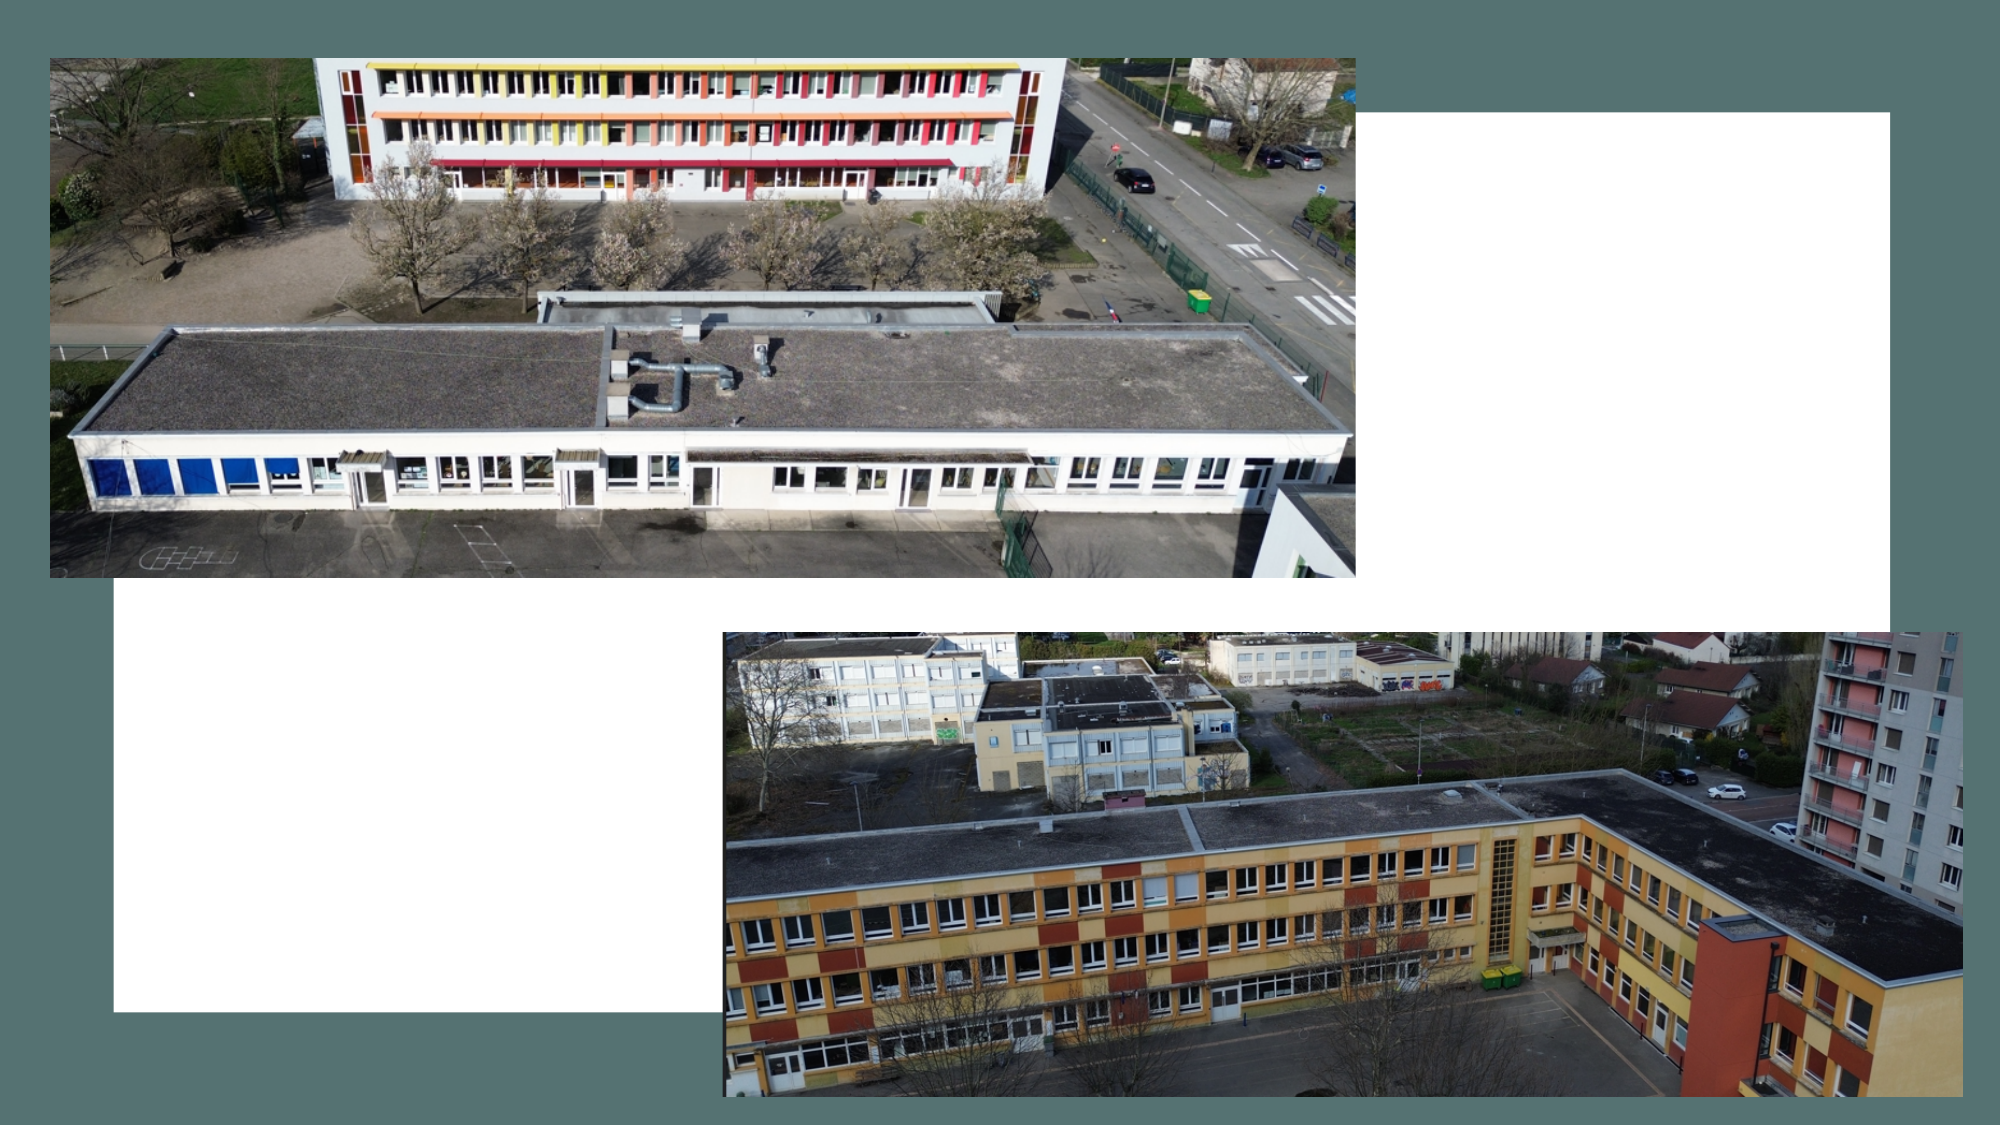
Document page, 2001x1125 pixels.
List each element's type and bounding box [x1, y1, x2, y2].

picture [722, 632, 1963, 1097]
picture [40, 58, 1356, 578]
text_box [0, 0, 2000, 1125]
